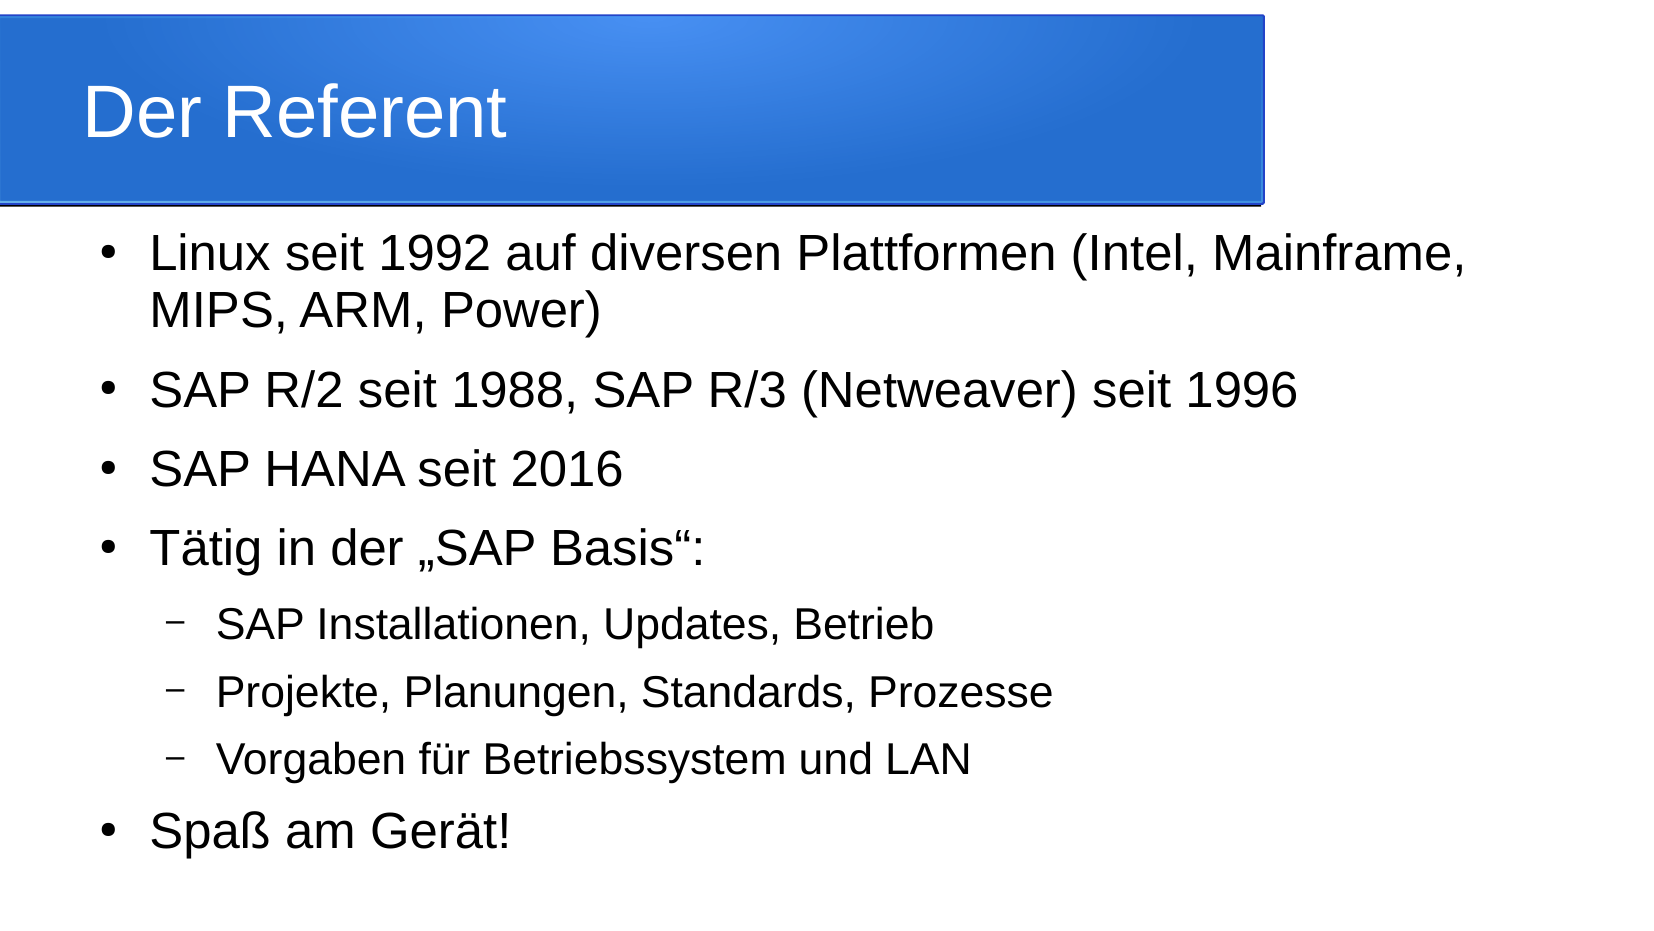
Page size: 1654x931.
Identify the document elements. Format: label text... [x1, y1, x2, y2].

list Linux seit 1992 auf diversen Plattformen (Intel, Mainframe, MIPS, ARM, Power) SAP R/2 seit 1988, SAP R/3 (Netweaver) seit 1996 SAP HANA seit 2016 Tätig in der „SAP Basis“: SAP Installationen, Updates, Betrieb Projekte, Planungen, Standards, Prozesse Vorgaben für Betriebssystem und LAN Spaß am Gerät! [82, 224, 1571, 863]
title Der Referent [82, 35, 1235, 189]
